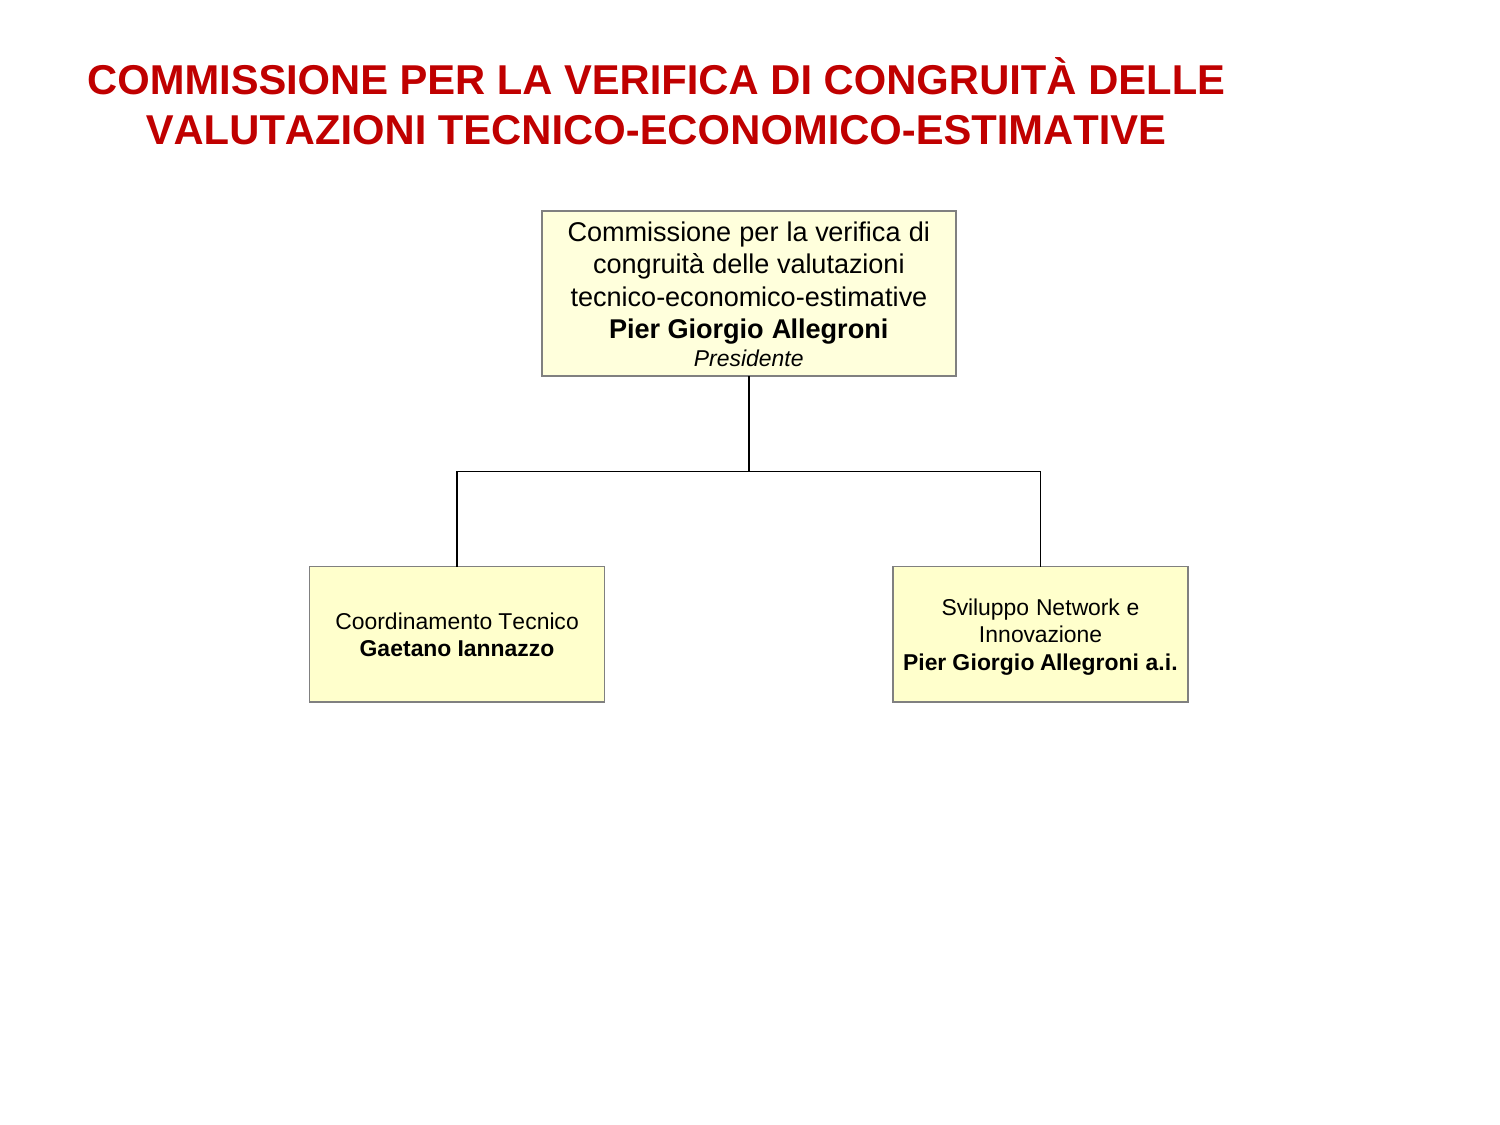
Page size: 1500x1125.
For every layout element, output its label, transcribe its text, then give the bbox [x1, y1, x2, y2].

title COMMISSIONE PER LA VERIFICA DI CONGRUITÀ DELLE VALUTAZIONI TECNICO-ECONOMICO-ESTIMATIVE [72, 45, 1462, 128]
picture [308, 206, 1192, 703]
